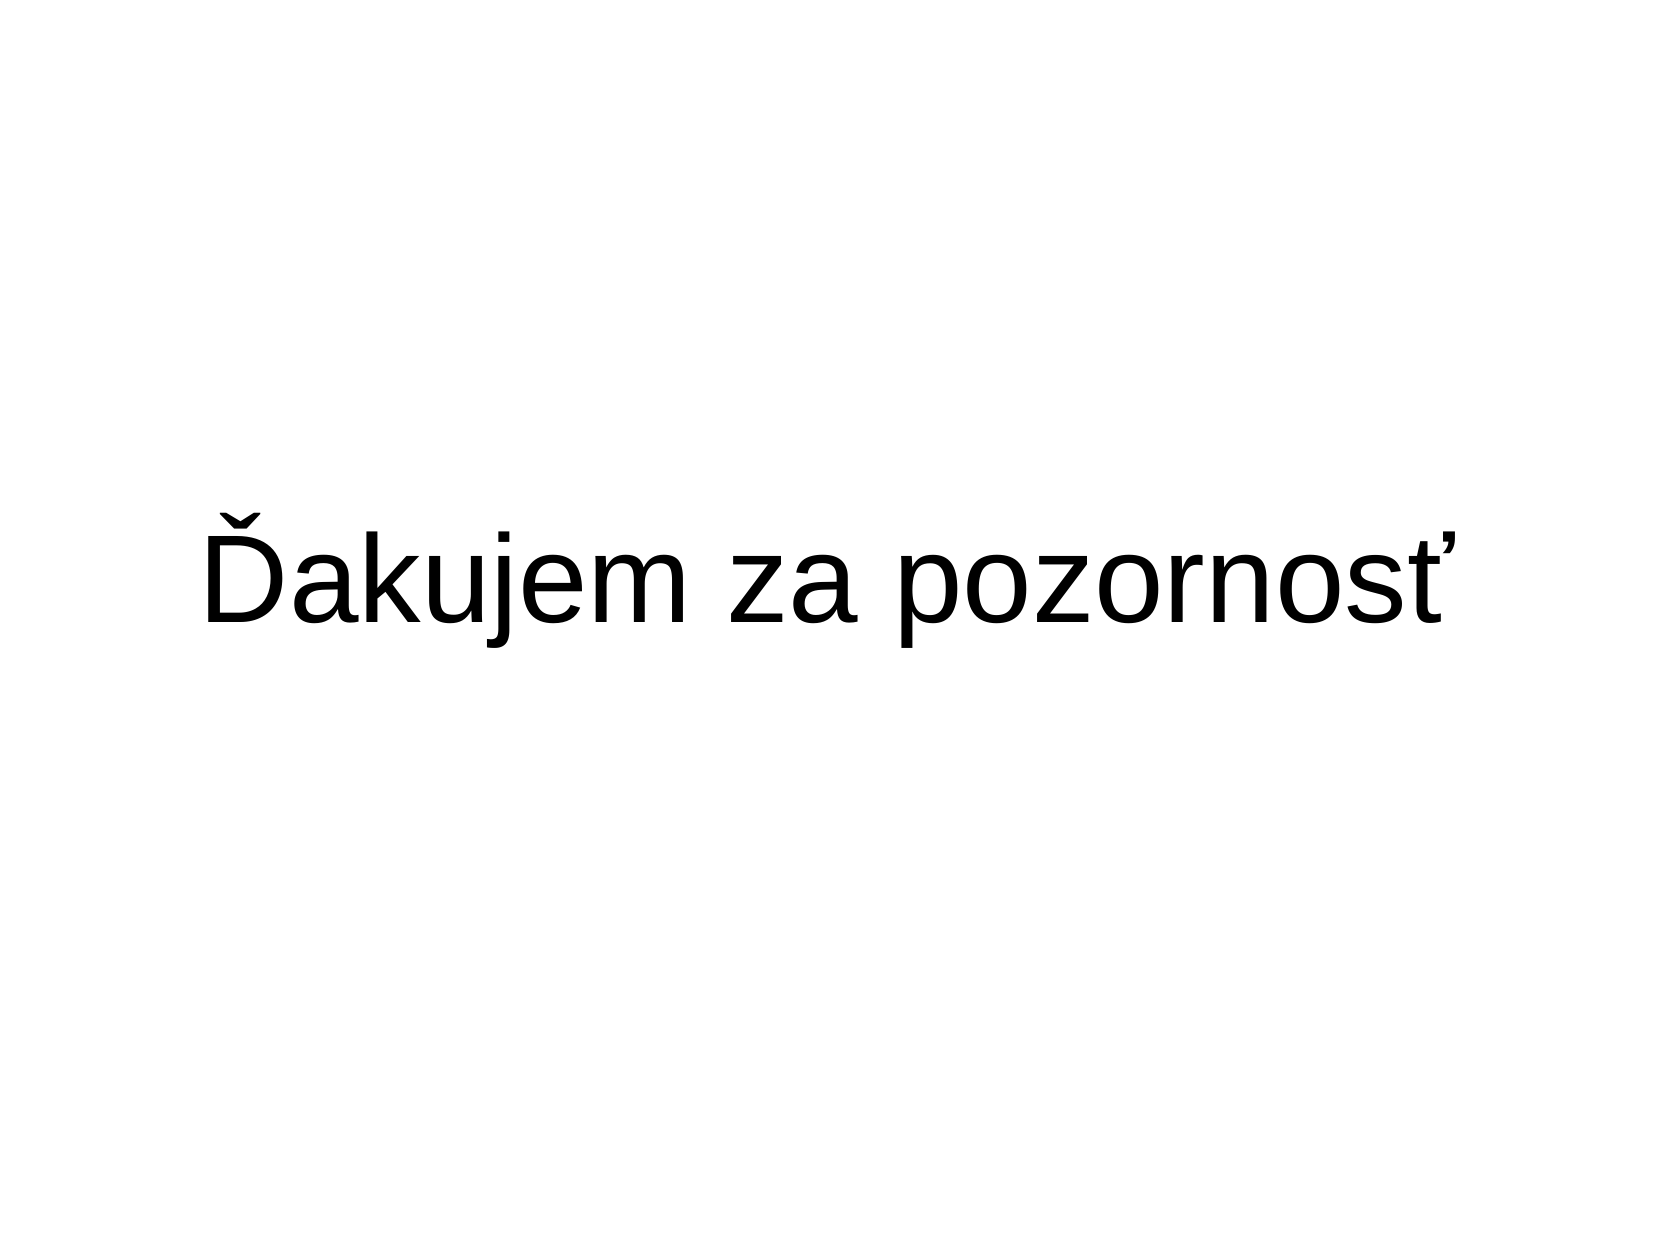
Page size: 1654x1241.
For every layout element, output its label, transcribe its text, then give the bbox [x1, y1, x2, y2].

text_box Ďakujem za pozornosť [82, 49, 1571, 1109]
